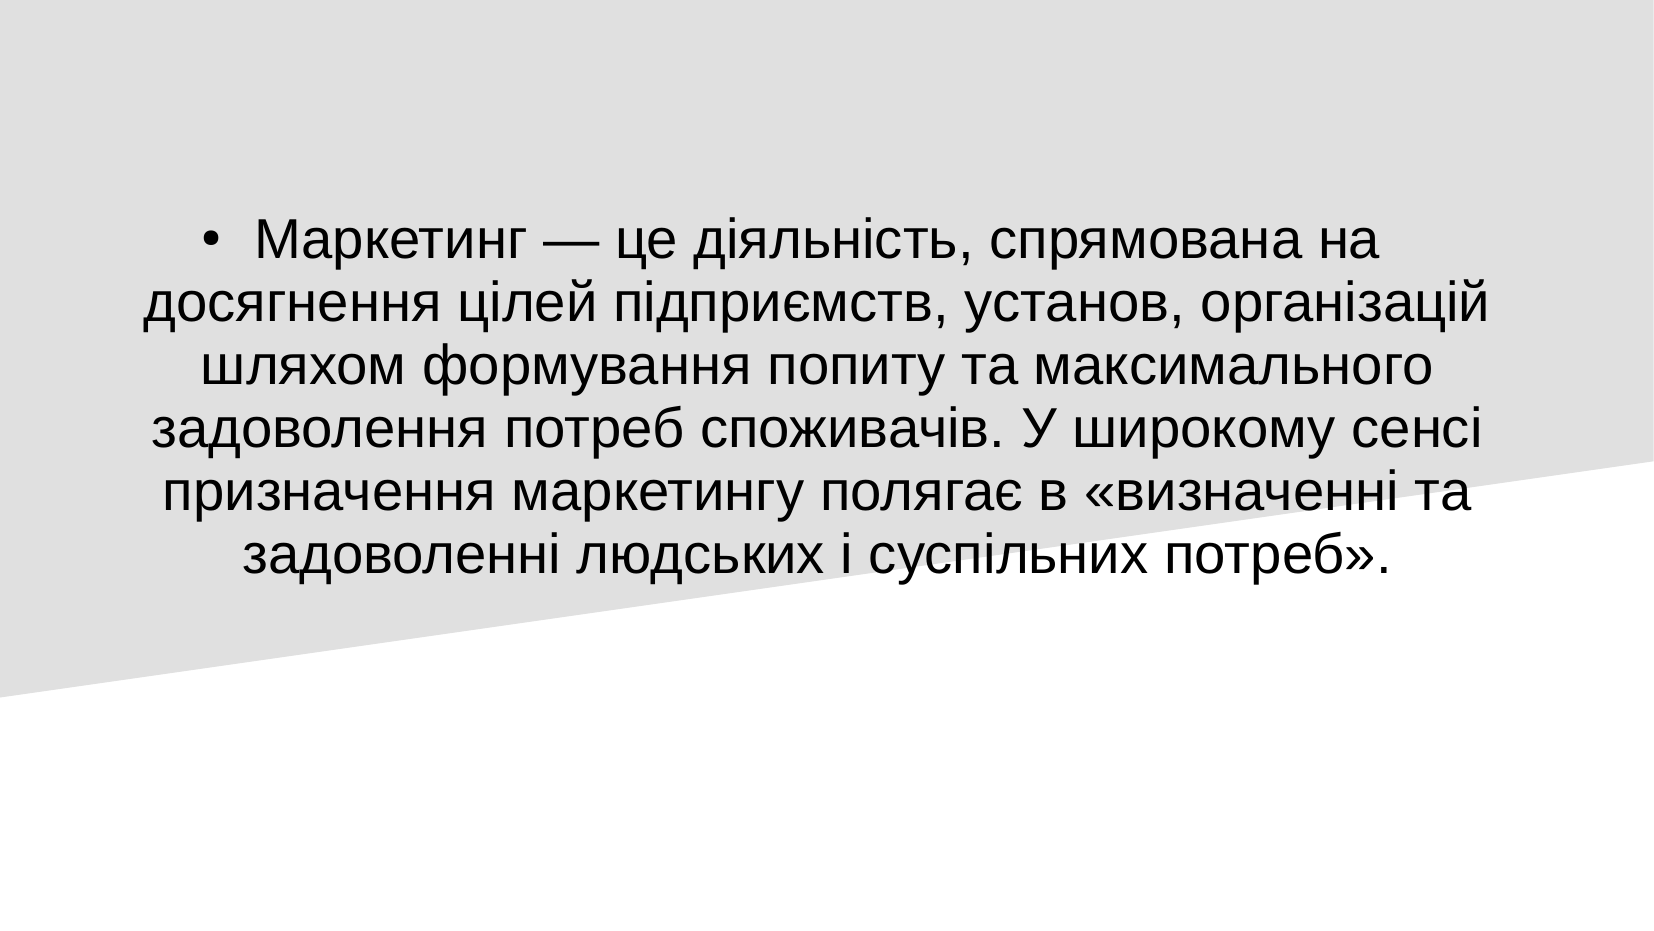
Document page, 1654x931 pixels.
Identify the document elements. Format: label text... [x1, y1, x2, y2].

list Маркетинг — це діяльність, спрямована на досягнення цілей підприємств, установ, організацій шляхом формування попиту та максимального задоволення потреб споживачів. У широкому сенсі призначення маркетингу полягає в «визначенні та задоволенні людських і суспільних потреб». [60, 120, 1504, 693]
